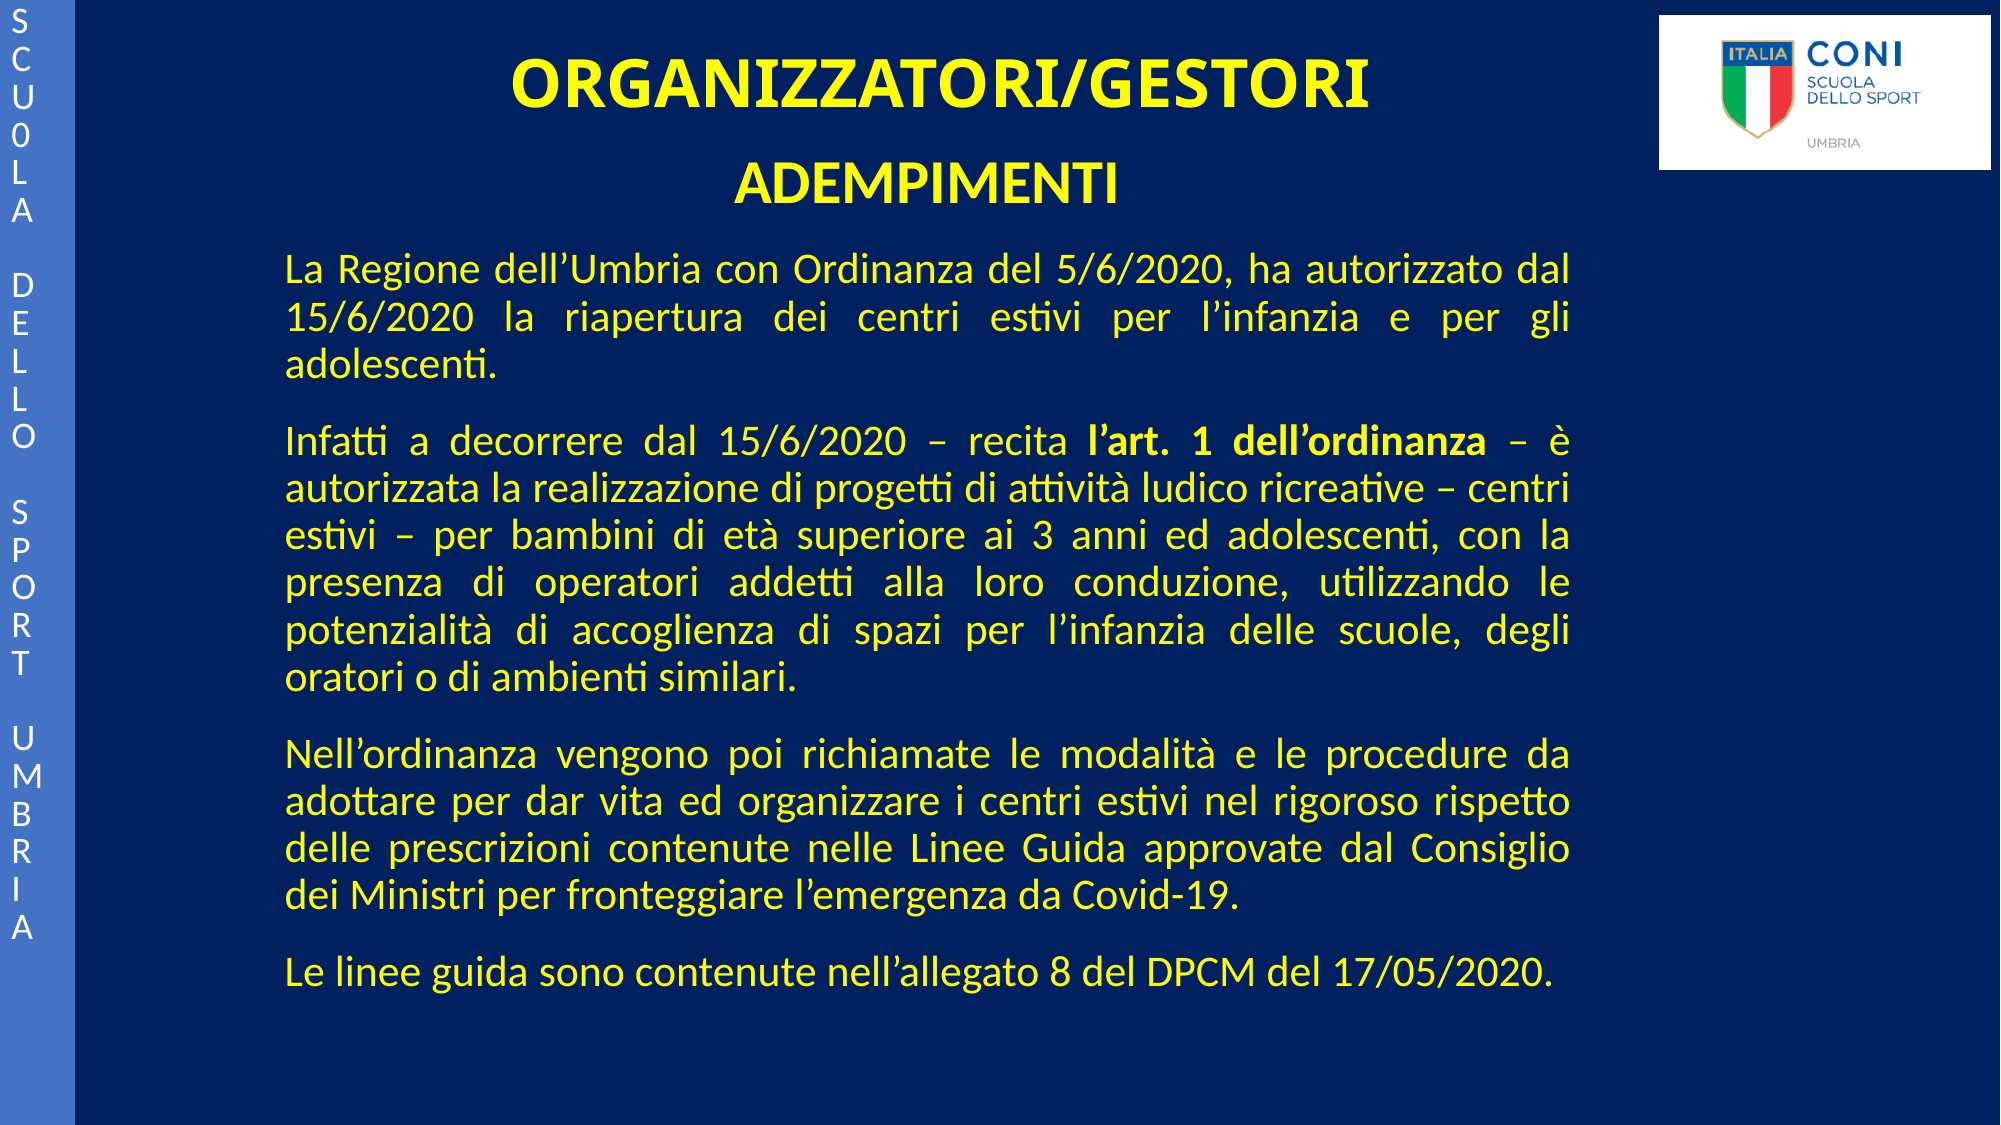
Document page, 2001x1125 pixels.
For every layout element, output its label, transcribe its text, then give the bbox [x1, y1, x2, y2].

title ORGANIZZATORI/GESTORI [295, 42, 1586, 141]
table_header S C U 0 L A D E L L O S P O R T U M B R I A [0, 0, 75, 1125]
list ADEMPIMENTI La Regione dell’Umbria con Ordinanza del 5/6/2020, ha autorizzato dal 15/6/2020 la riapertura dei centri estivi per l’infanzia e per gli adolescenti. Infatti a decorrere dal 15/6/2020 – recita l’art. 1 dell’ordinanza – è autorizzata la realizzazione di progetti di attività ludico ricreative – centri estivi – per bambini di età superiore ai 3 anni ed adolescenti, con la presenza di operatori addetti alla loro conduzione, utilizzando le potenzialità di accoglienza di spazi per l’infanzia delle scuole, degli oratori o di ambienti similari. Nell’ordinanza vengono poi richiamate le modalità e le procedure da adottare per dar vita ed organizzare i centri estivi nel rigoroso rispetto delle prescrizioni contenute nelle Linee Guida approvate dal Consiglio dei Ministri per fronteggiare l’emergenza da Covid-19. Le linee guida sono contenute nell’allegato 8 del DPCM del 17/05/2020. [269, 141, 1586, 1016]
picture [1659, 15, 1991, 170]
